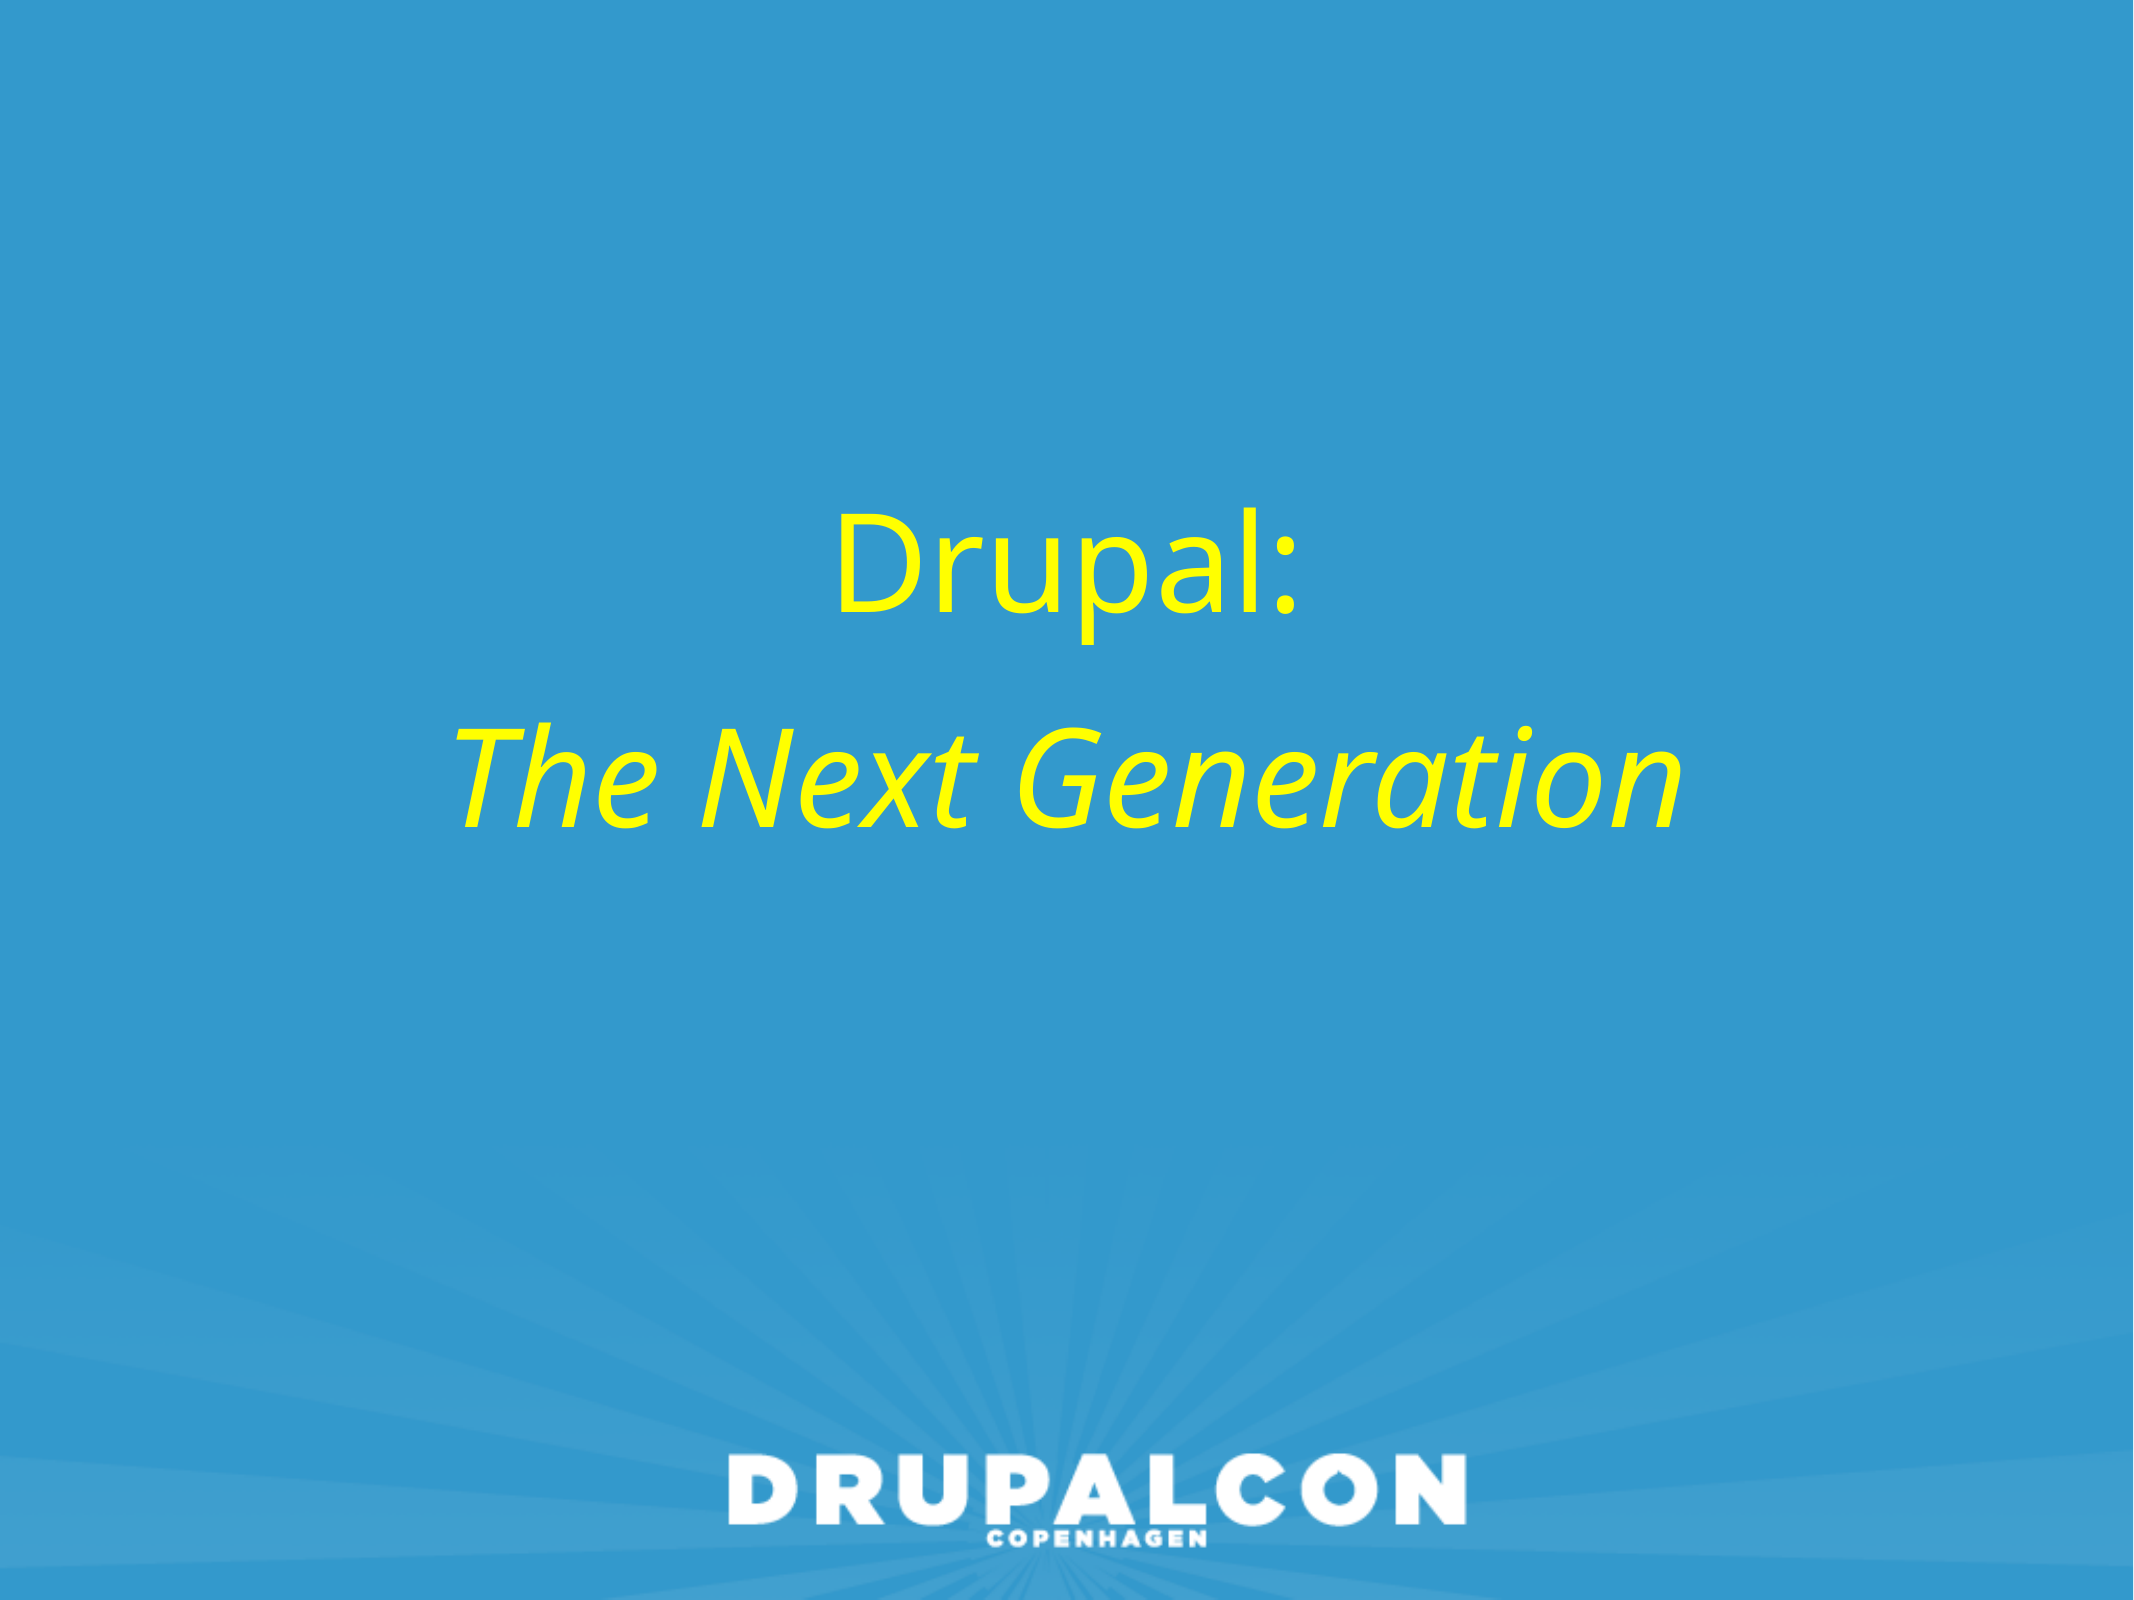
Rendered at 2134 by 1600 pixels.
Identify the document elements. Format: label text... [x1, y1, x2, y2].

subtitle Drupal: The Next Generation [208, 30, 1925, 1300]
picture [0, 0, 2134, 1600]
